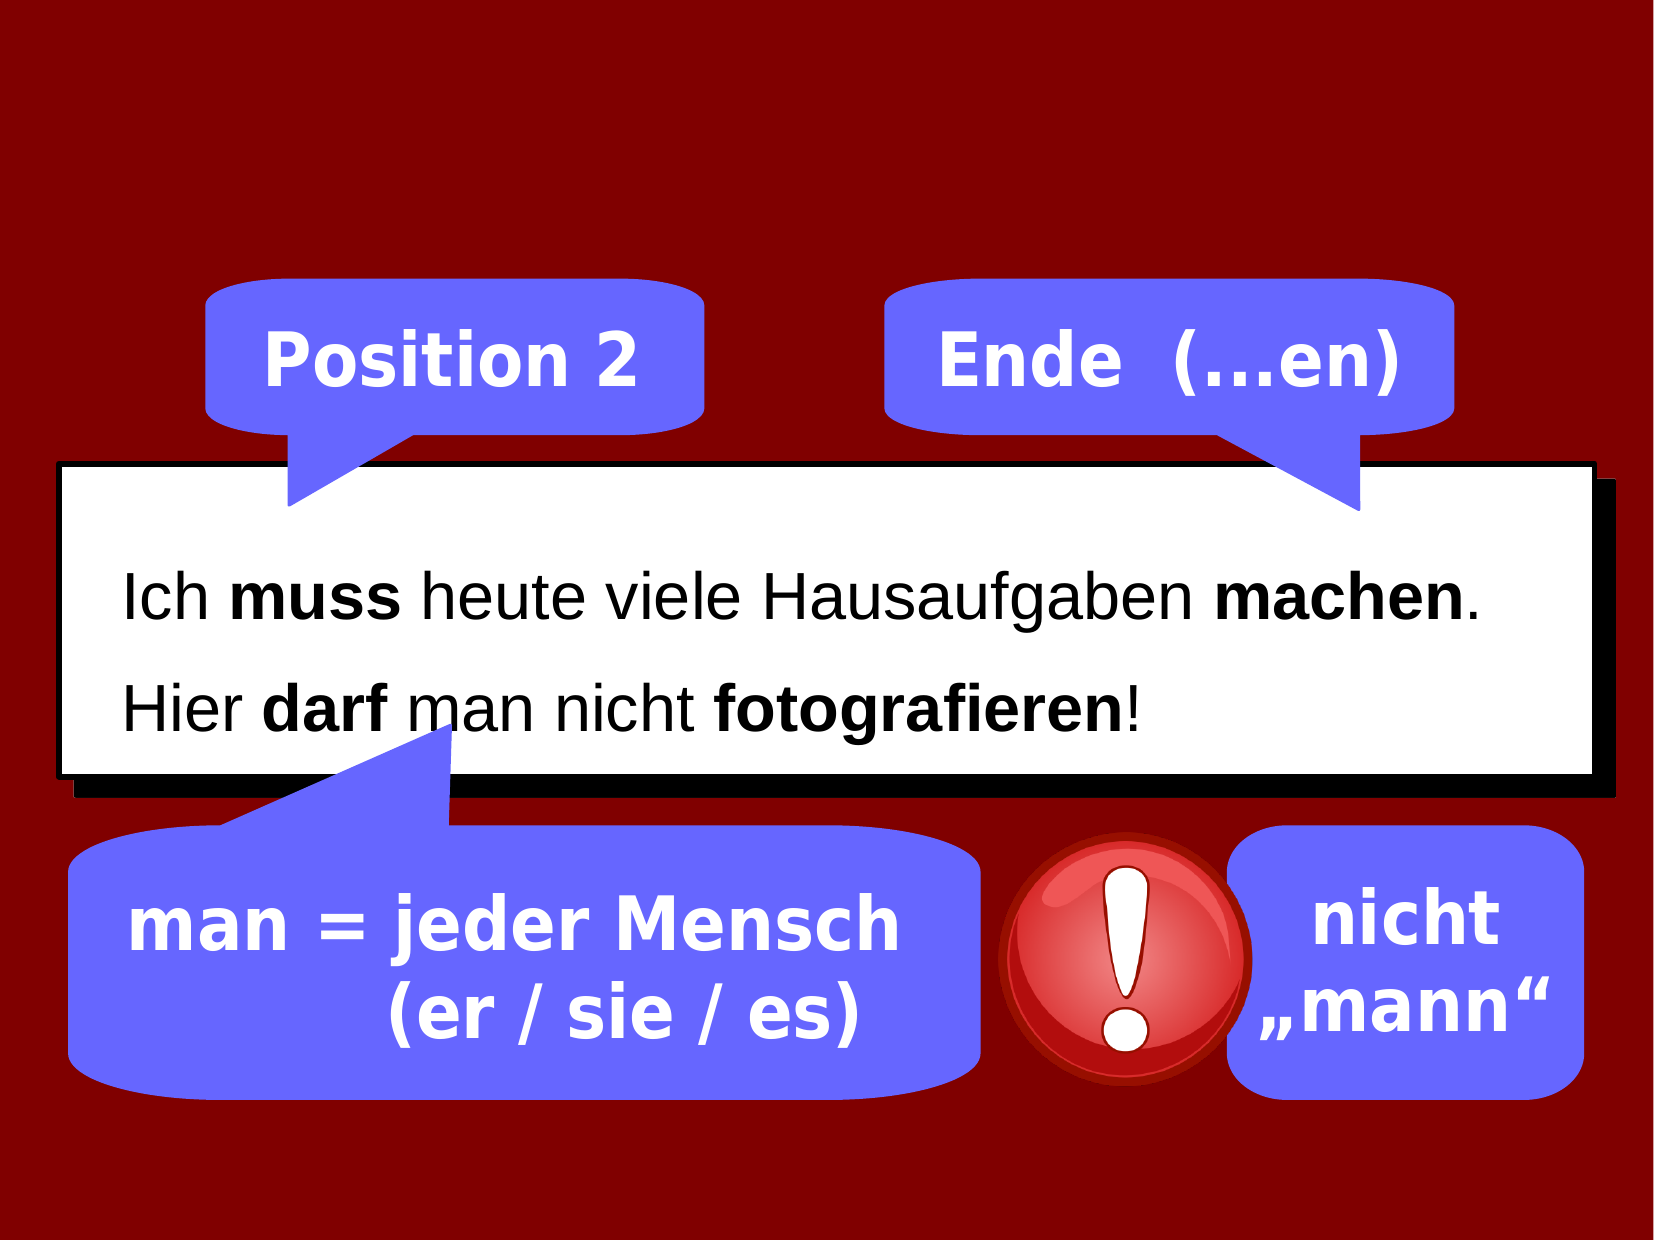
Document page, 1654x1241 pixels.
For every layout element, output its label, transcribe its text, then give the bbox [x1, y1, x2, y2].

text_box [1248, 826, 1583, 1099]
text_box Position 2 [248, 309, 668, 412]
text_box Ende (...en) [921, 309, 1447, 412]
text_box Ich muss heute viele Hausaufgaben machen. Hier darf man nicht fotografieren! [106, 514, 1548, 785]
text_box nicht „mann“ [1253, 867, 1571, 1058]
picture [998, 832, 1253, 1087]
text_box [69, 725, 980, 1099]
text_box [59, 280, 1595, 777]
text_box man = jeder Mensch (er / sie / es) [112, 874, 951, 1064]
